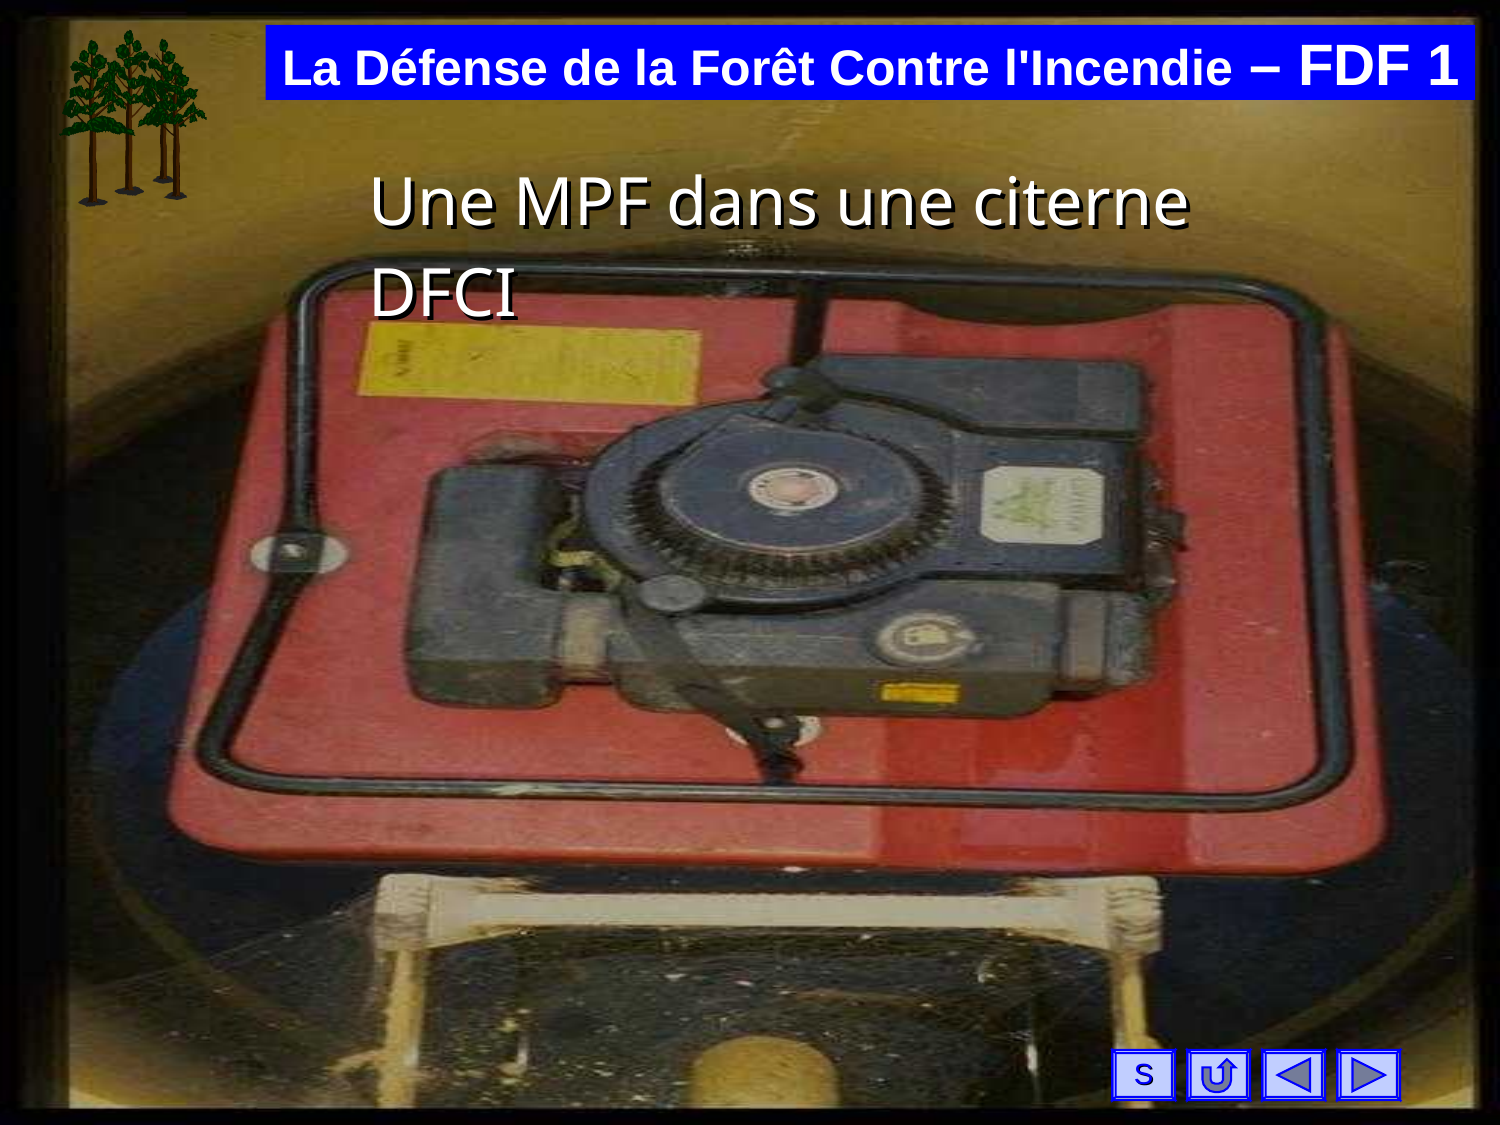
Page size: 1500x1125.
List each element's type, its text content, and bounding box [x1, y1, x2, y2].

text_box Une MPF dans une citerne DFCI [354, 146, 1266, 344]
picture [0, 0, 1500, 1125]
text_box La Défense de la Forêt Contre l'Incendie – FDF 1 [265, 24, 1476, 100]
